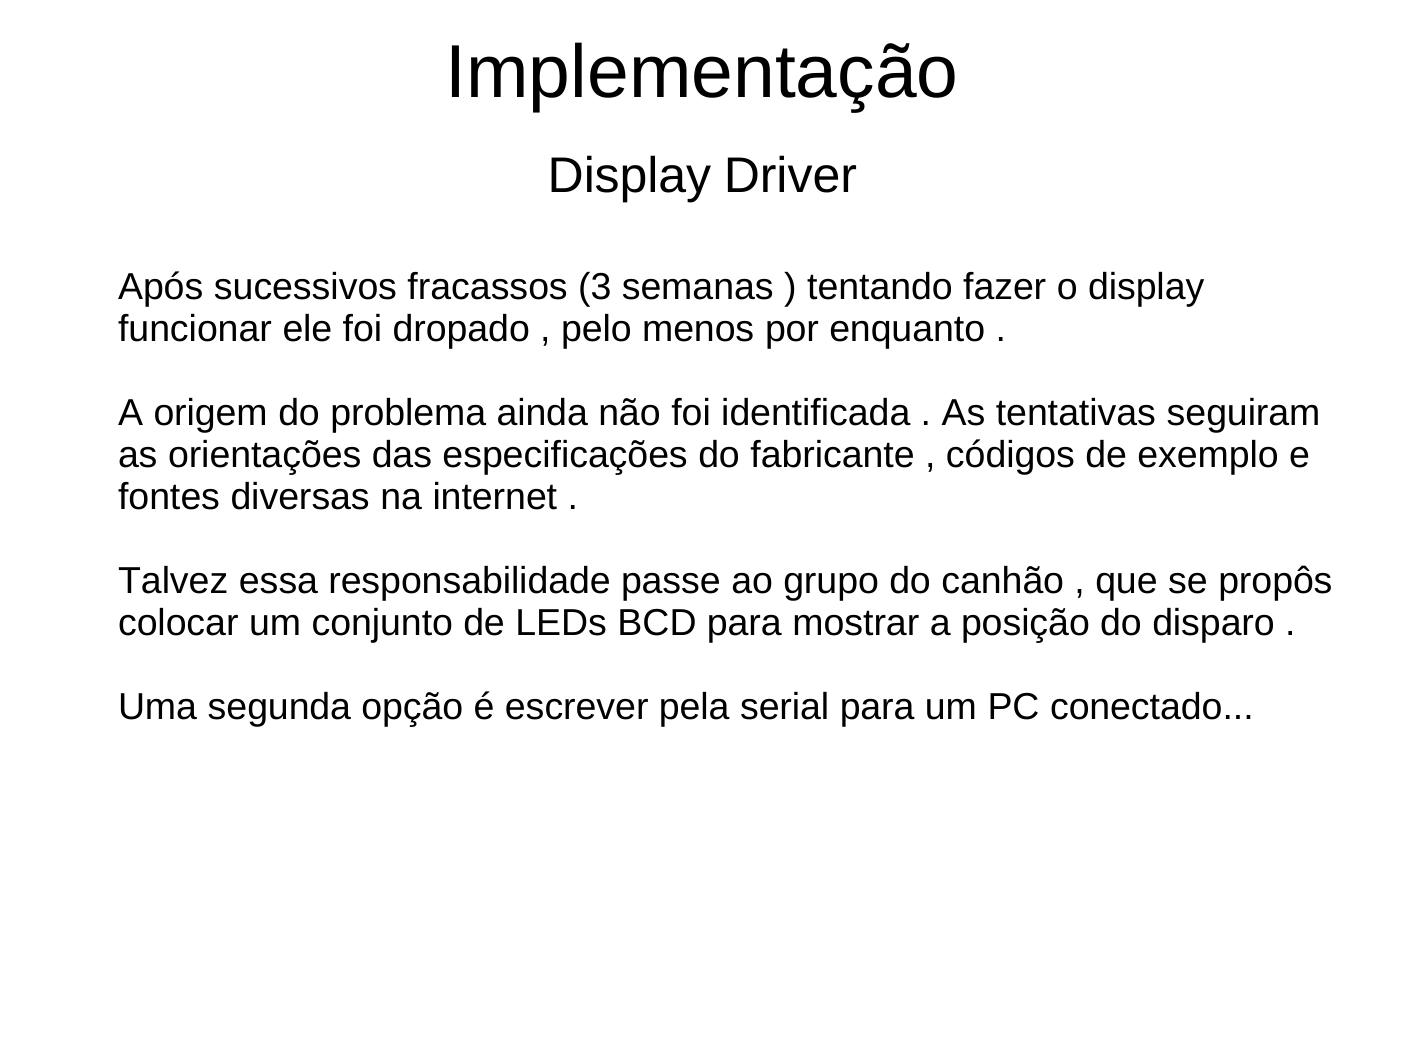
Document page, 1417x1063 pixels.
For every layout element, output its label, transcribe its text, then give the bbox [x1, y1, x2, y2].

text_box Implementação [59, 29, 1359, 143]
text_box Após sucessivos fracassos (3 semanas ) tentando fazer o display funcionar ele foi dropado , pelo menos por enquanto . A origem do problema ainda não foi identificada . As tentativas seguiram as orientações das especificações do fabricante , códigos de exemplo e fontes diversas na internet . Talvez essa responsabilidade passe ao grupo do canhão , que se propôs colocar um conjunto de LEDs BCD para mostrar a posição do disparo . Uma segunda opção é escrever pela serial para um PC conectado... [118, 265, 1359, 834]
text_box Display Driver [59, 147, 1359, 224]
